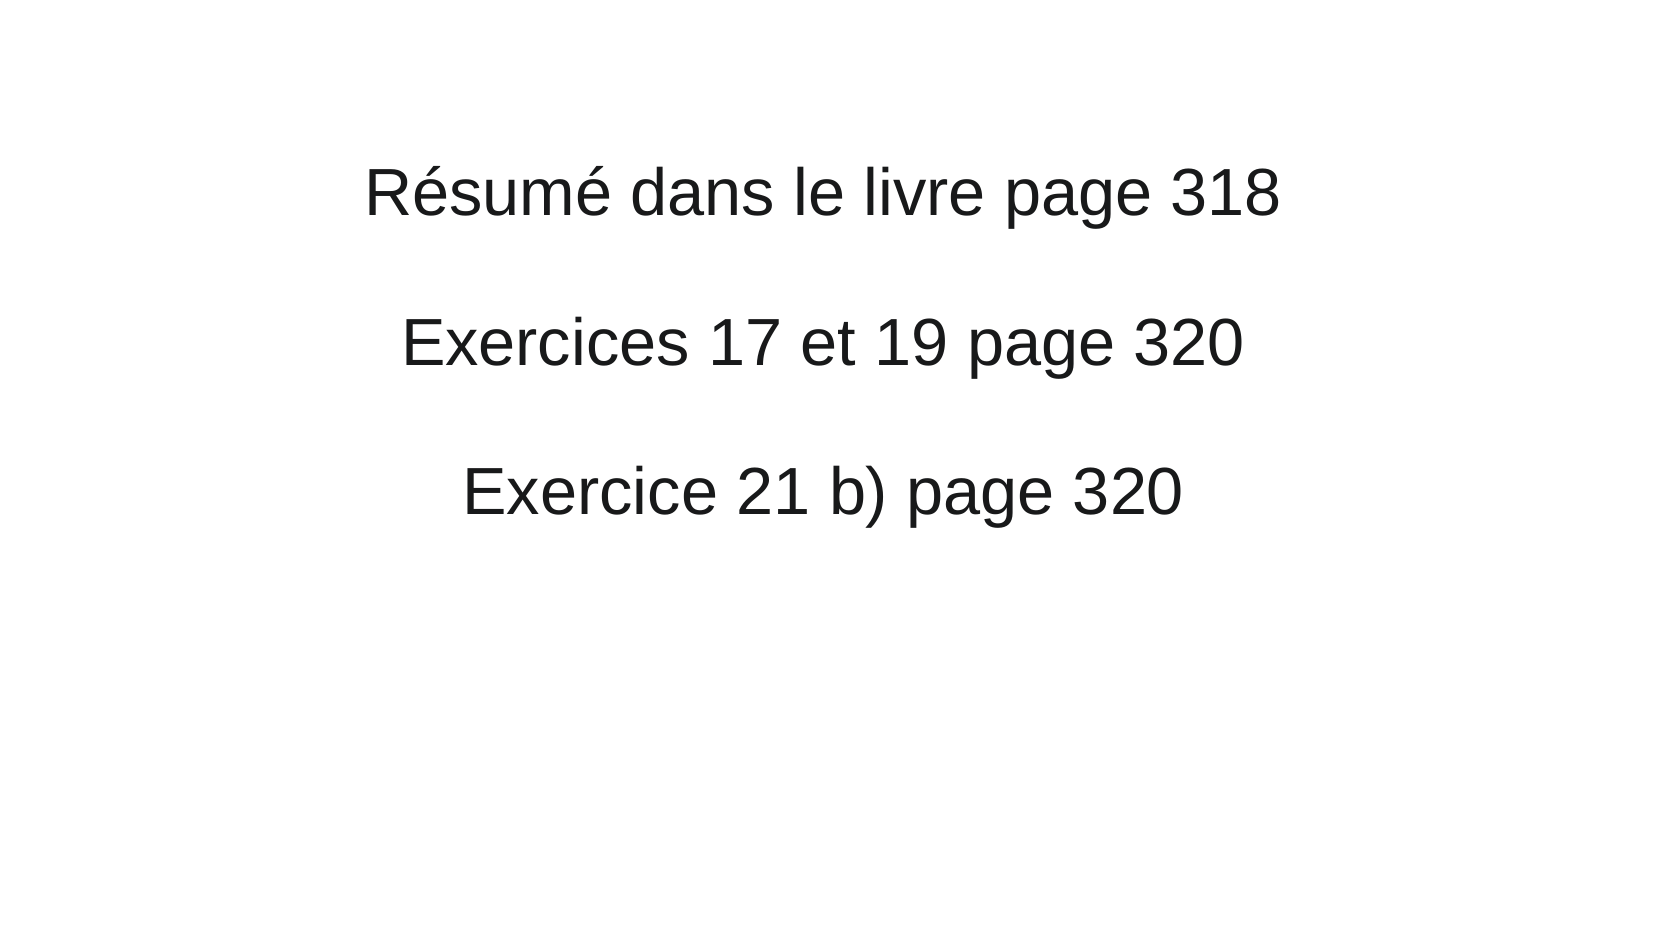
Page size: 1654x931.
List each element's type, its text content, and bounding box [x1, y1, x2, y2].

subtitle Résumé dans le livre page 318 Exercices 17 et 19 page 320 Exercice 21 b) page 320 [79, 154, 1568, 529]
